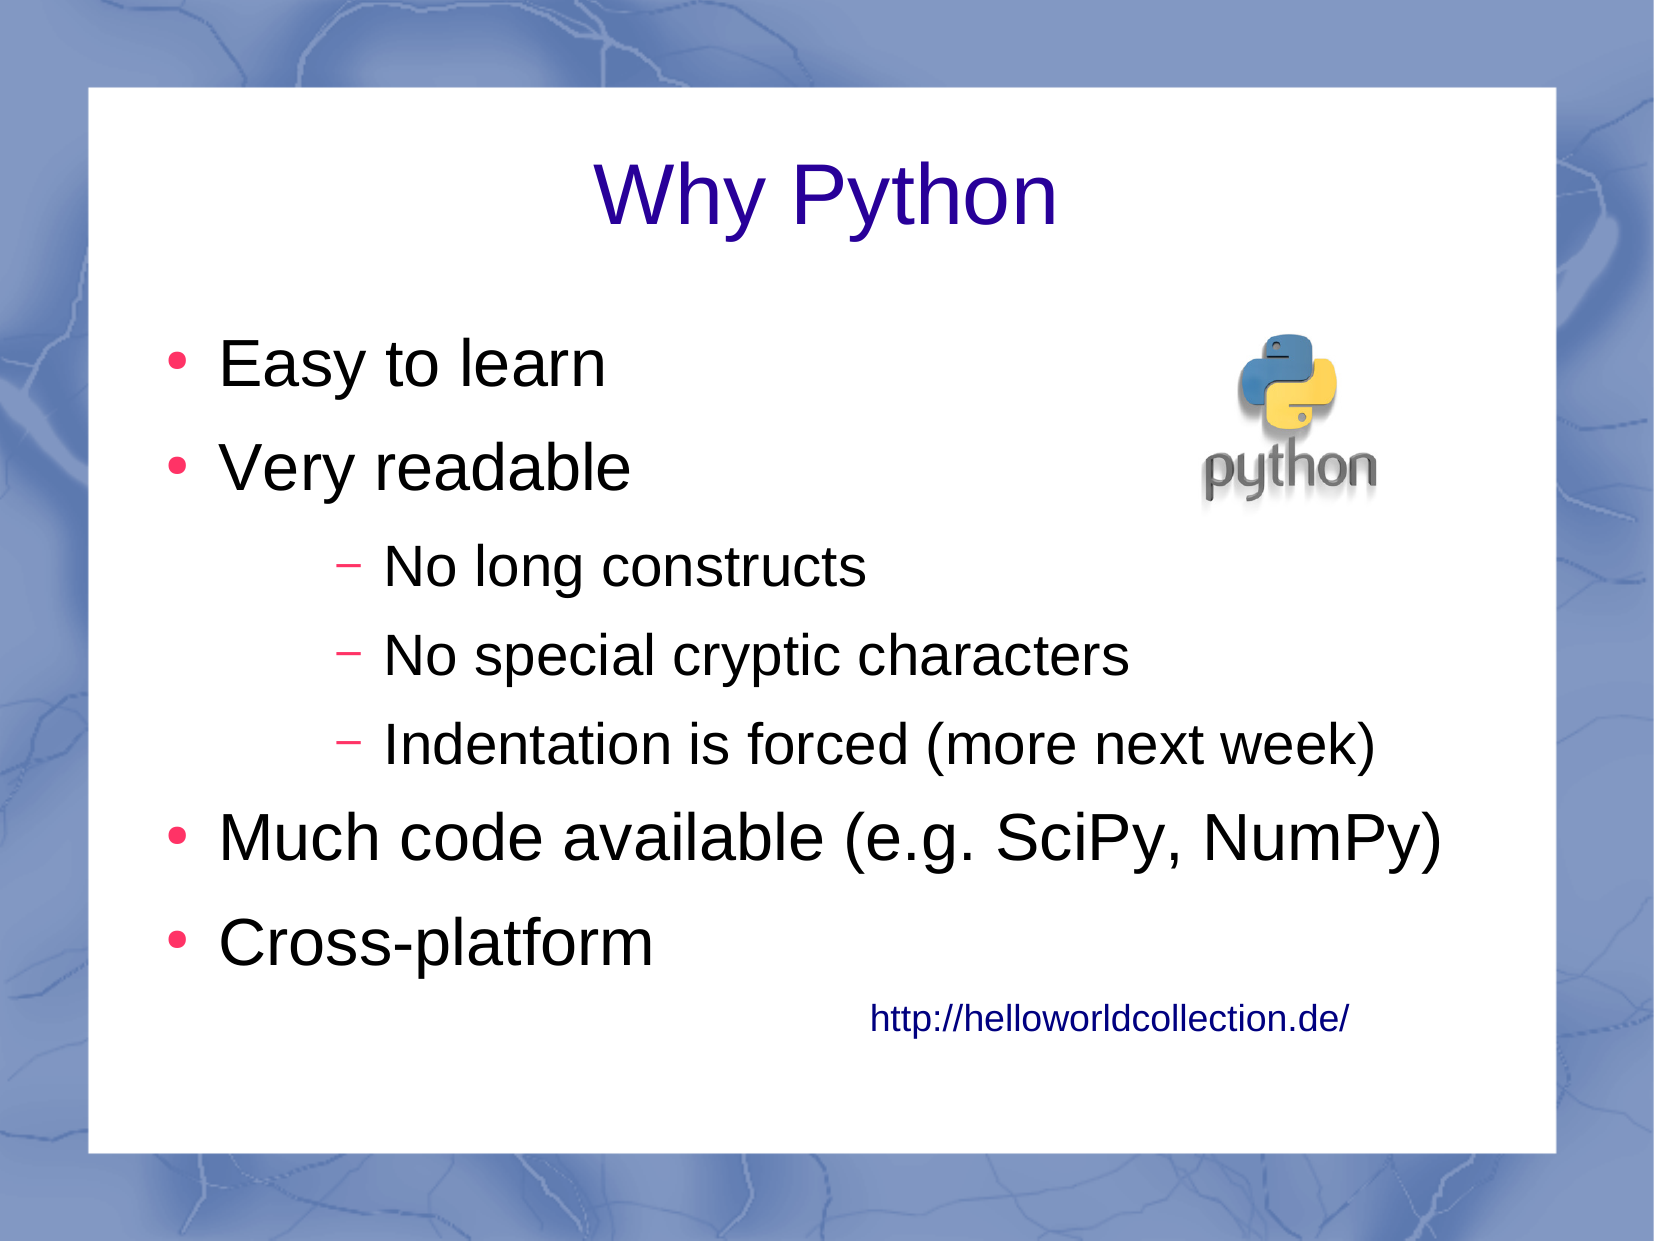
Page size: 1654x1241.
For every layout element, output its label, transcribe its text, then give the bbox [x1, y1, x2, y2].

text_box http://helloworldcollection.de/ [855, 990, 1365, 1047]
title Why Python [118, 90, 1536, 298]
list Easy to learn Very readable No long constructs No special cryptic characters Indentation is forced (more next week) Much code available (e.g. SciPy, NumPy) Cross-platform [147, 325, 1506, 1031]
picture [0, 0, 1654, 1241]
